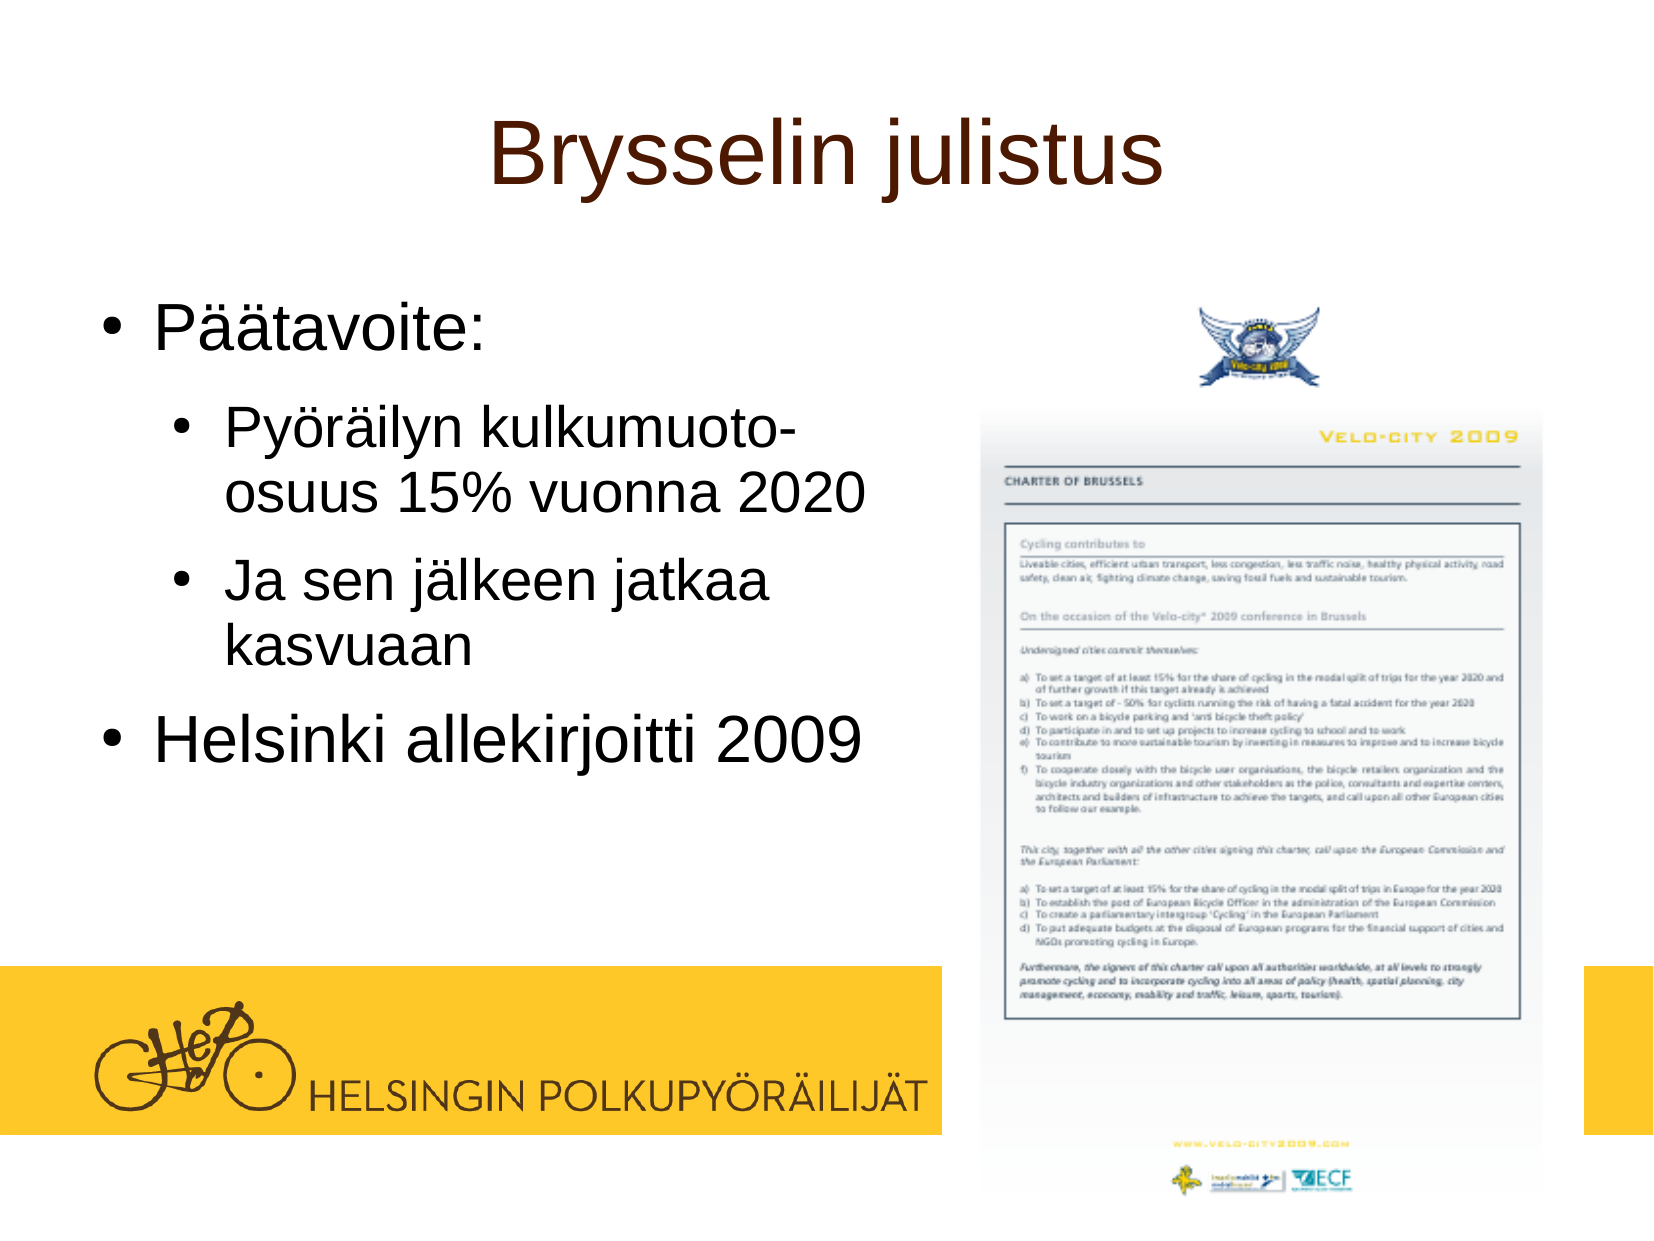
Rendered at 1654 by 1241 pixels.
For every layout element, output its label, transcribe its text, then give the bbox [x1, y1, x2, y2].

title Brysselin julistus [82, 49, 1571, 257]
list Päätavoite: Pyöräilyn kulkumuoto-osuus 15% vuonna 2020 Ja sen jälkeen jatkaa kasvuaan Helsinki allekirjoitti 2009 [82, 290, 876, 1109]
picture [0, 296, 1654, 1210]
